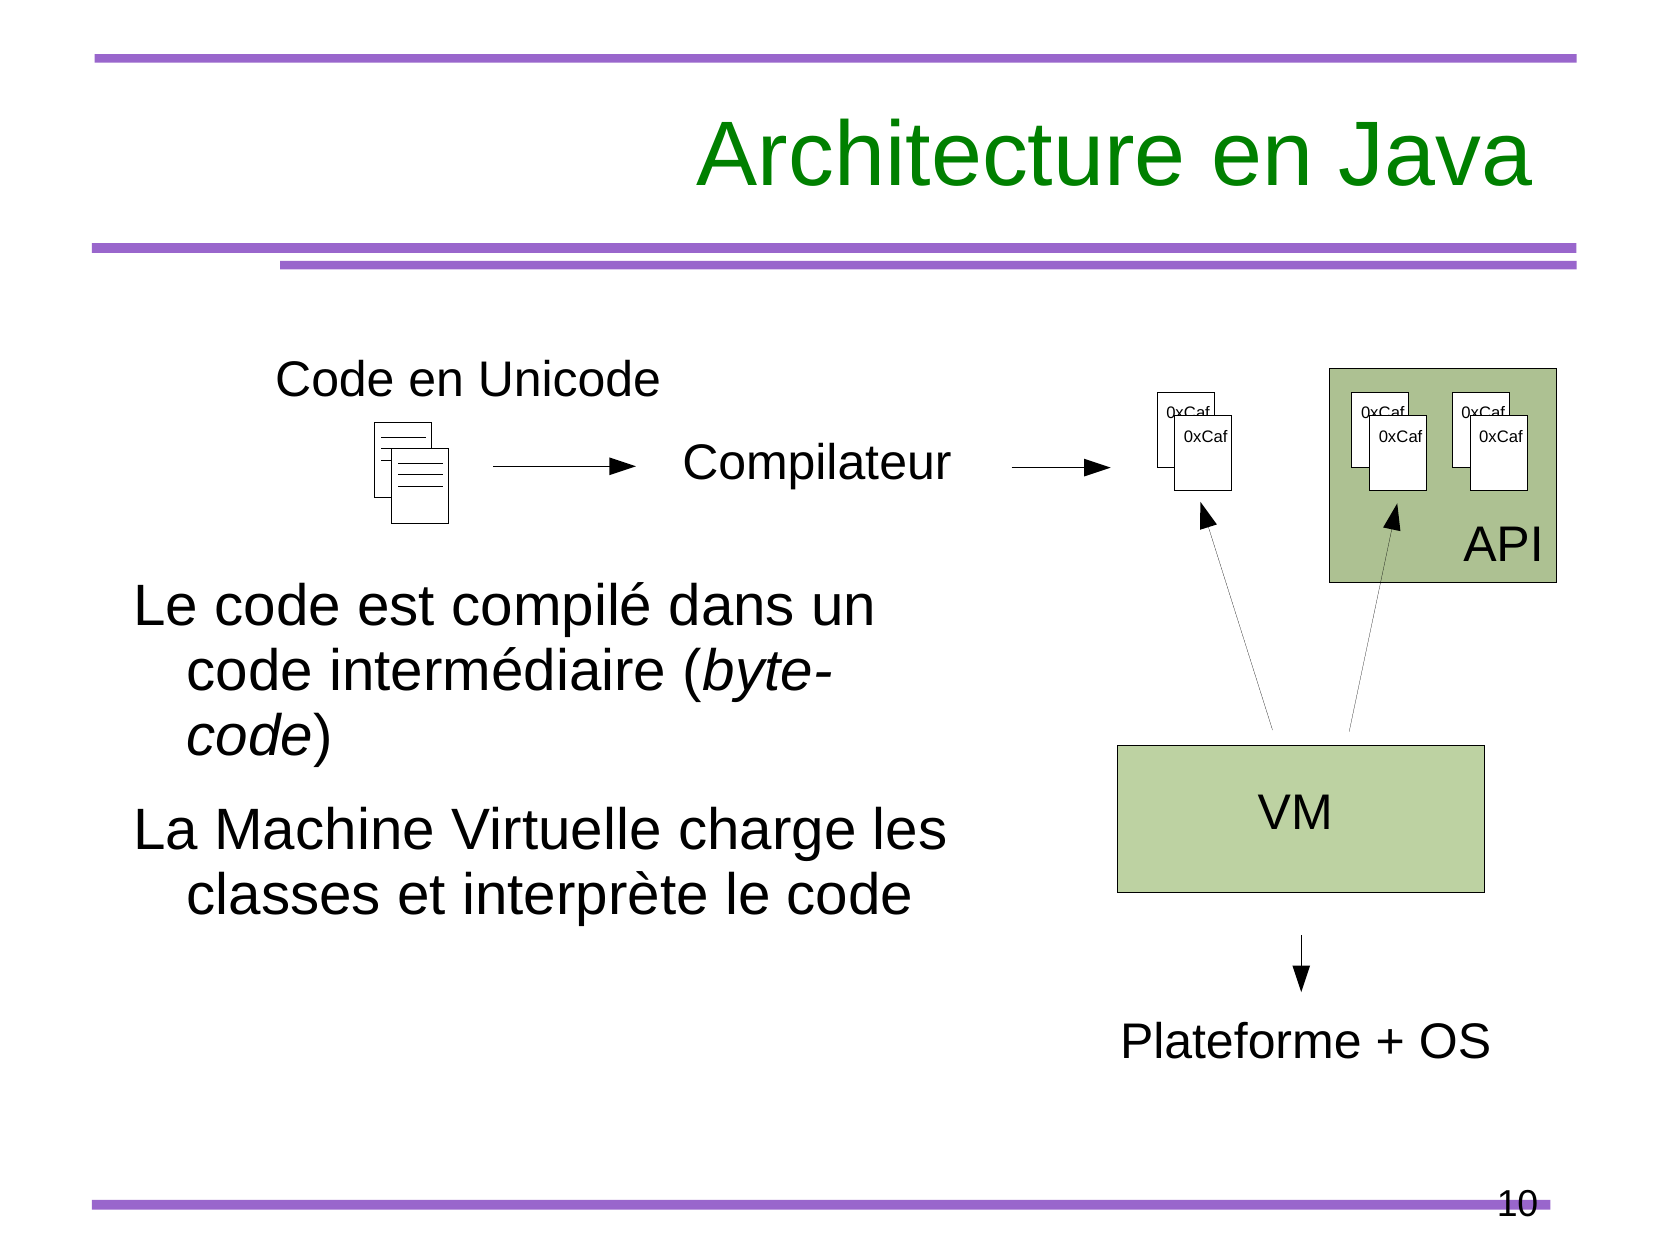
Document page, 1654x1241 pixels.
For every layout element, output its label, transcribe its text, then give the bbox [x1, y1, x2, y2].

text_box 0xCaf [1479, 427, 1527, 453]
text_box [1117, 745, 1485, 893]
text_box VM [1257, 784, 1333, 859]
text_box 0xCaf [1166, 403, 1214, 430]
title Architecture en Java [121, 49, 1534, 257]
text_box API [1463, 516, 1544, 592]
list Le code est compilé dans un code intermédiaire (byte-code) La Machine Virtuelle charge les classes et interprète le code [115, 572, 970, 1147]
text_box [1329, 368, 1557, 583]
text_box 0xCaf [1361, 403, 1408, 430]
text_box [391, 448, 449, 524]
text_box Compilateur [682, 434, 976, 509]
text_box 0xCaf [1378, 427, 1426, 453]
text_box Plateforme + OS [1120, 1012, 1512, 1088]
text_box 0xCaf [1461, 403, 1509, 430]
text_box Code en Unicode [275, 351, 680, 426]
text_box 0xCaf [1183, 427, 1231, 453]
text_box [1157, 392, 1232, 491]
